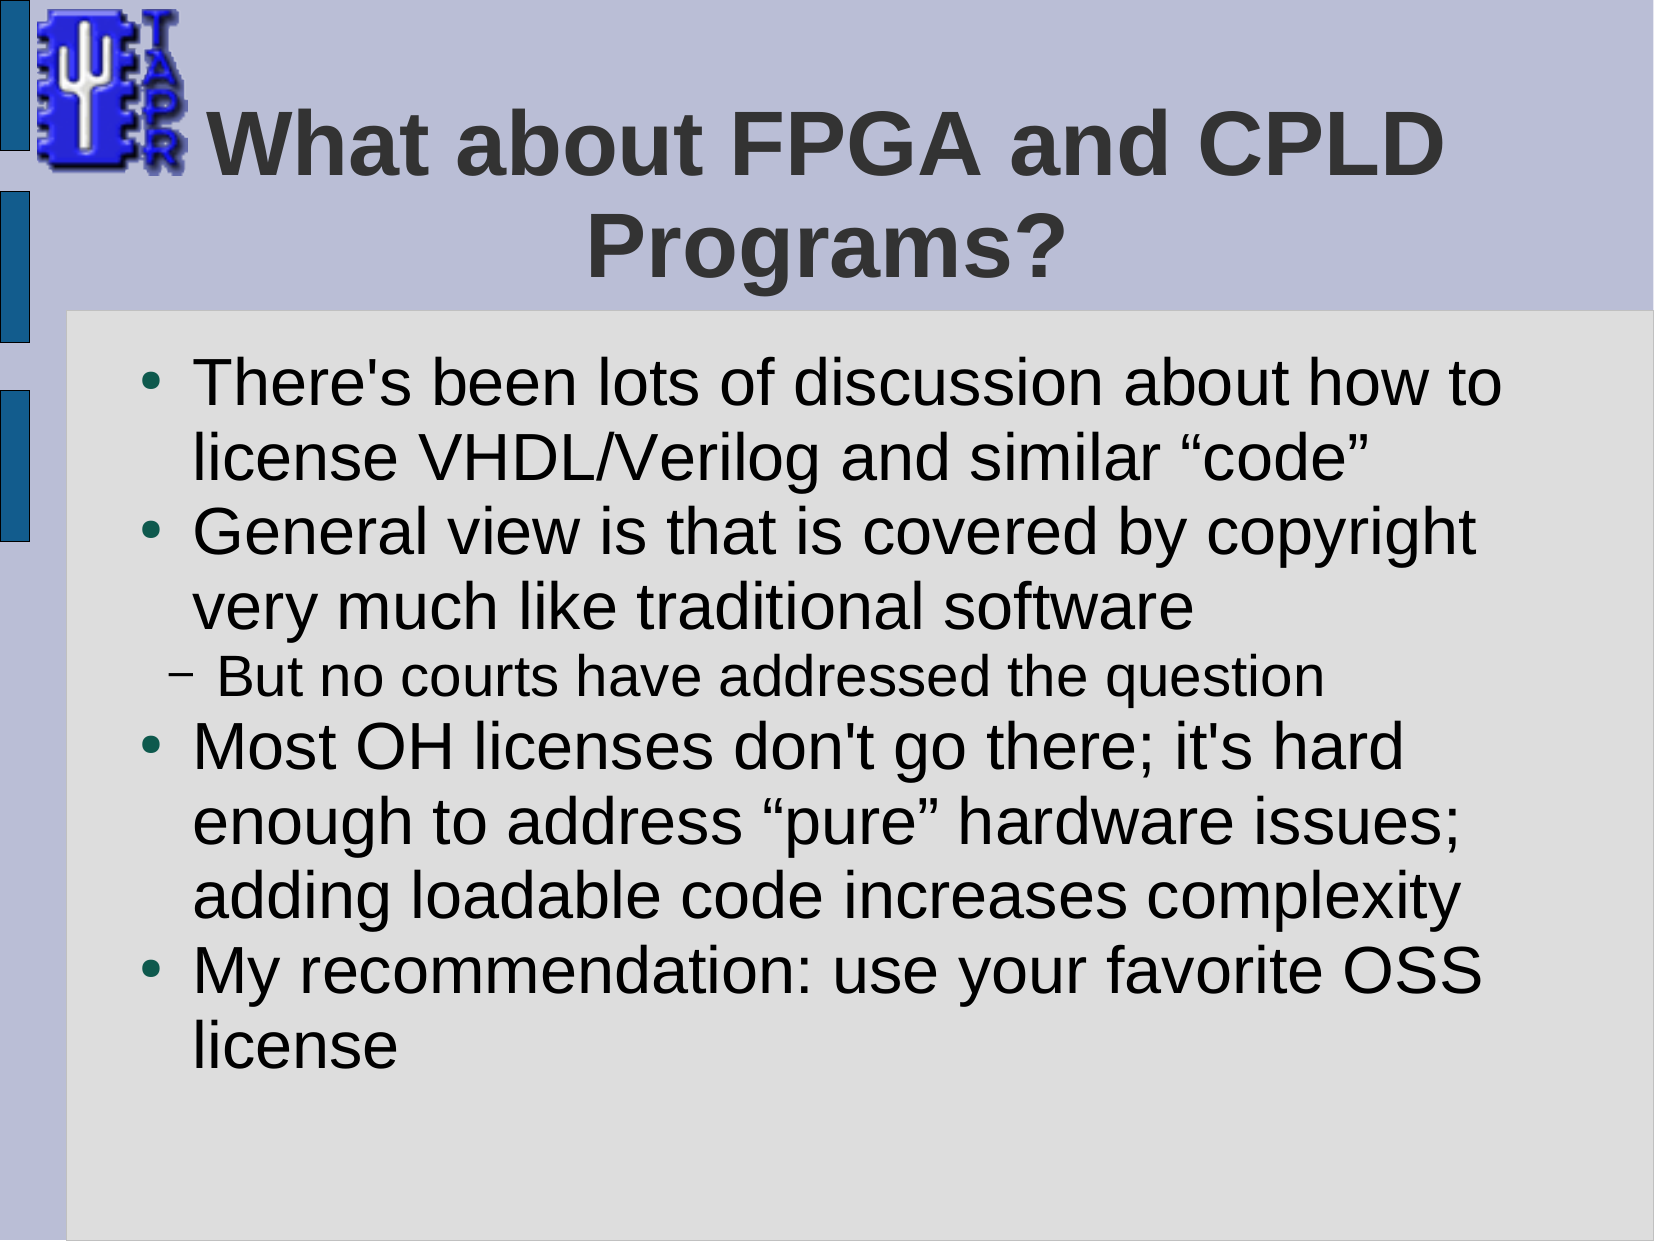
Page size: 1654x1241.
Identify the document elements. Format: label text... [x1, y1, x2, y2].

picture [37, 9, 188, 176]
list There's been lots of discussion about how to license VHDL/Verilog and similar “code” General view is that is covered by copyright very much like traditional software But no courts have addressed the question Most OH licenses don't go there; it's hard enough to address “pure” hardware issues; adding loadable code increases complexity My recommendation: use your favorite OSS license [121, 344, 1534, 1083]
title What about FPGA and CPLD Programs? [121, 91, 1534, 299]
